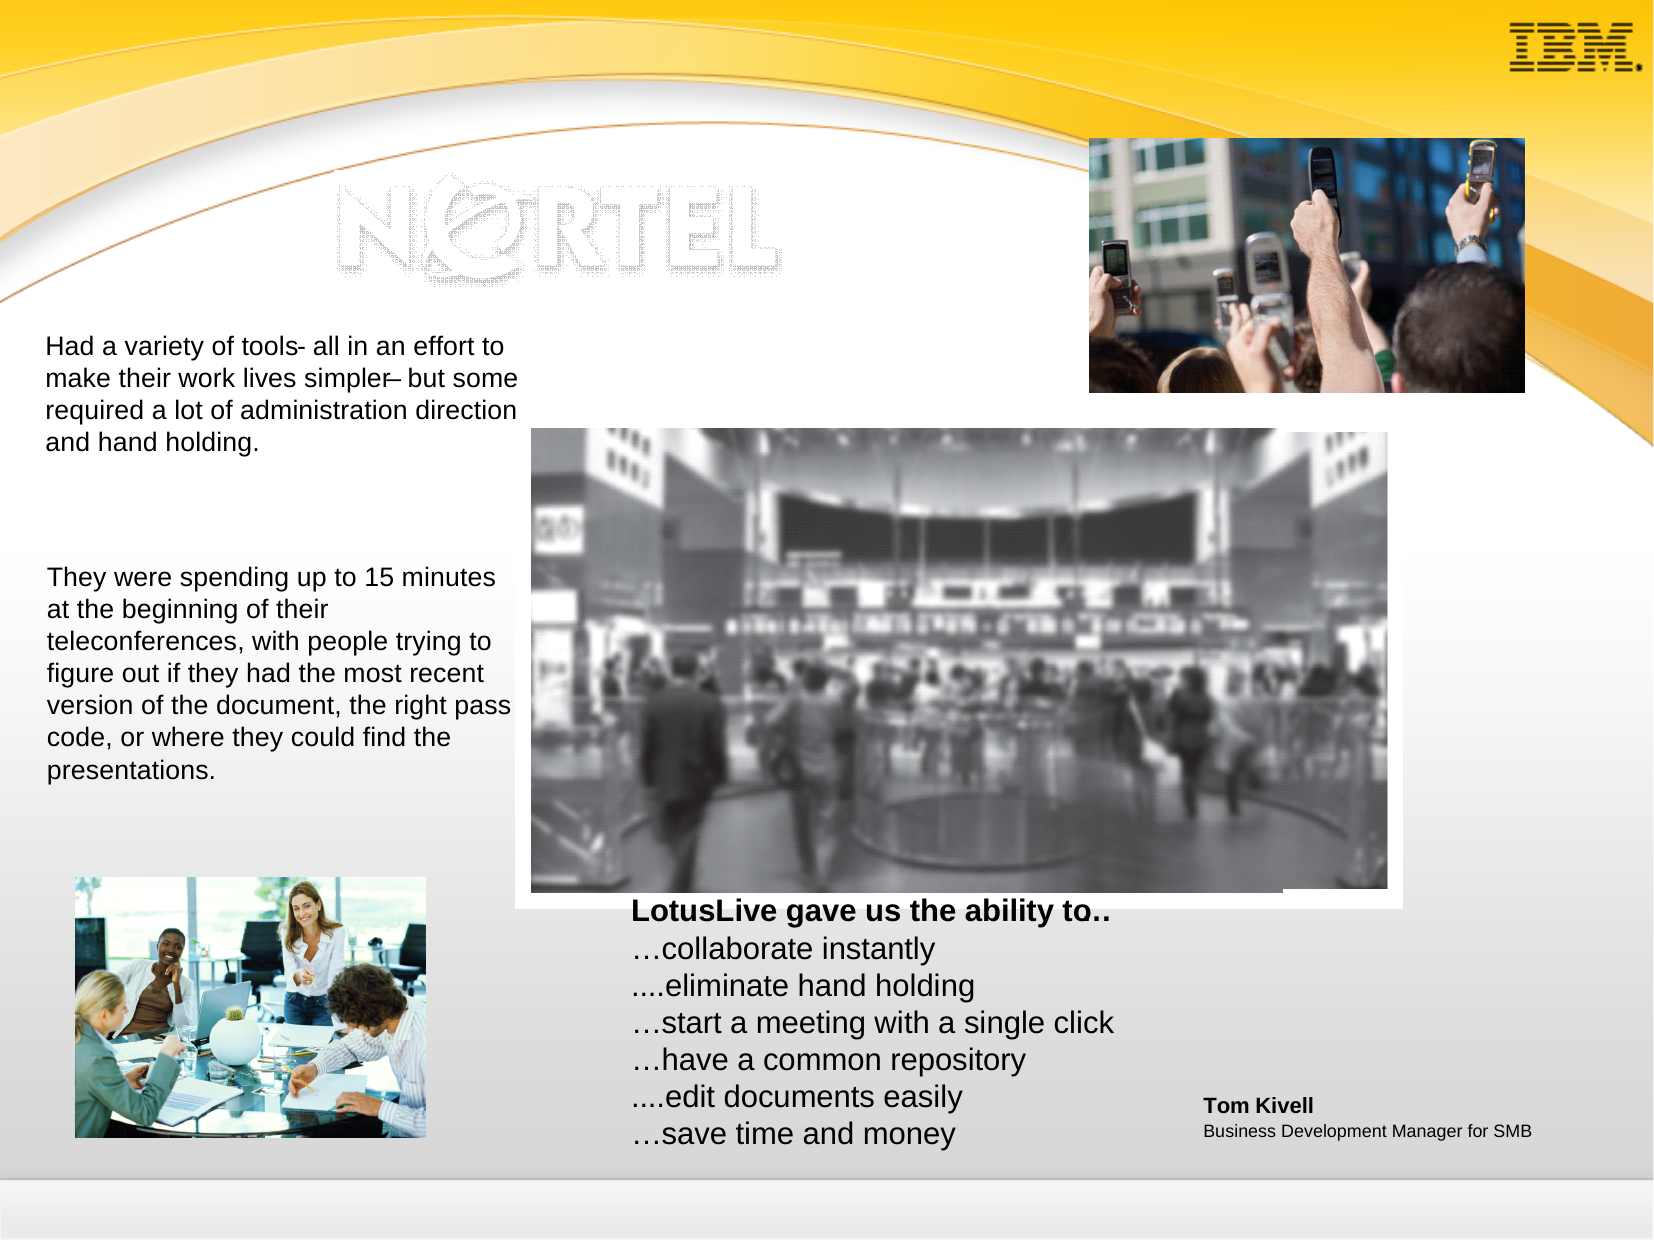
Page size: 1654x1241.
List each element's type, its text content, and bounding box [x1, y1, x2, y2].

text_box LotusLive gave us the ability to [631, 893, 1081, 932]
text_box Had a variety of tools [45, 331, 297, 362]
text_box start a meeting with a single click [661, 1005, 1130, 1042]
text_box … [631, 1005, 661, 1042]
text_box … [631, 931, 661, 968]
text_box ....edit documents easily [631, 1079, 973, 1116]
text_box … [1081, 893, 1115, 932]
text_box … [631, 1116, 661, 1153]
text_box … [631, 1042, 661, 1079]
text_box all in an effort to [312, 331, 510, 362]
text_box but some [407, 363, 525, 394]
text_box presentations. [46, 754, 222, 786]
text_box required a lot of administration direction [45, 395, 519, 426]
text_box They were spending up to 15 minutes [46, 561, 499, 593]
text_box have a common repository [661, 1042, 1042, 1079]
text_box - [297, 331, 307, 362]
text_box make their work lives simpler [45, 363, 386, 394]
picture [0, 0, 1654, 1240]
text_box Kivell [1255, 1093, 1319, 1121]
text_box figure out if they had the most recent [46, 658, 487, 689]
text_box at the beginning of their [46, 594, 333, 625]
text_box and hand holding. [45, 427, 258, 458]
text_box version of the document, the right pass [46, 690, 514, 721]
text_box Business Development Manager for SMB [1203, 1121, 1532, 1144]
text_box – [386, 363, 402, 394]
text_box collaborate instantly [661, 931, 942, 968]
text_box teleconferences, with people trying to [46, 626, 494, 657]
text_box ....eliminate hand holding [631, 968, 994, 1005]
text_box code, or where they could find the [46, 722, 455, 753]
text_box Tom [1203, 1093, 1255, 1121]
text_box save time and money [661, 1116, 962, 1153]
